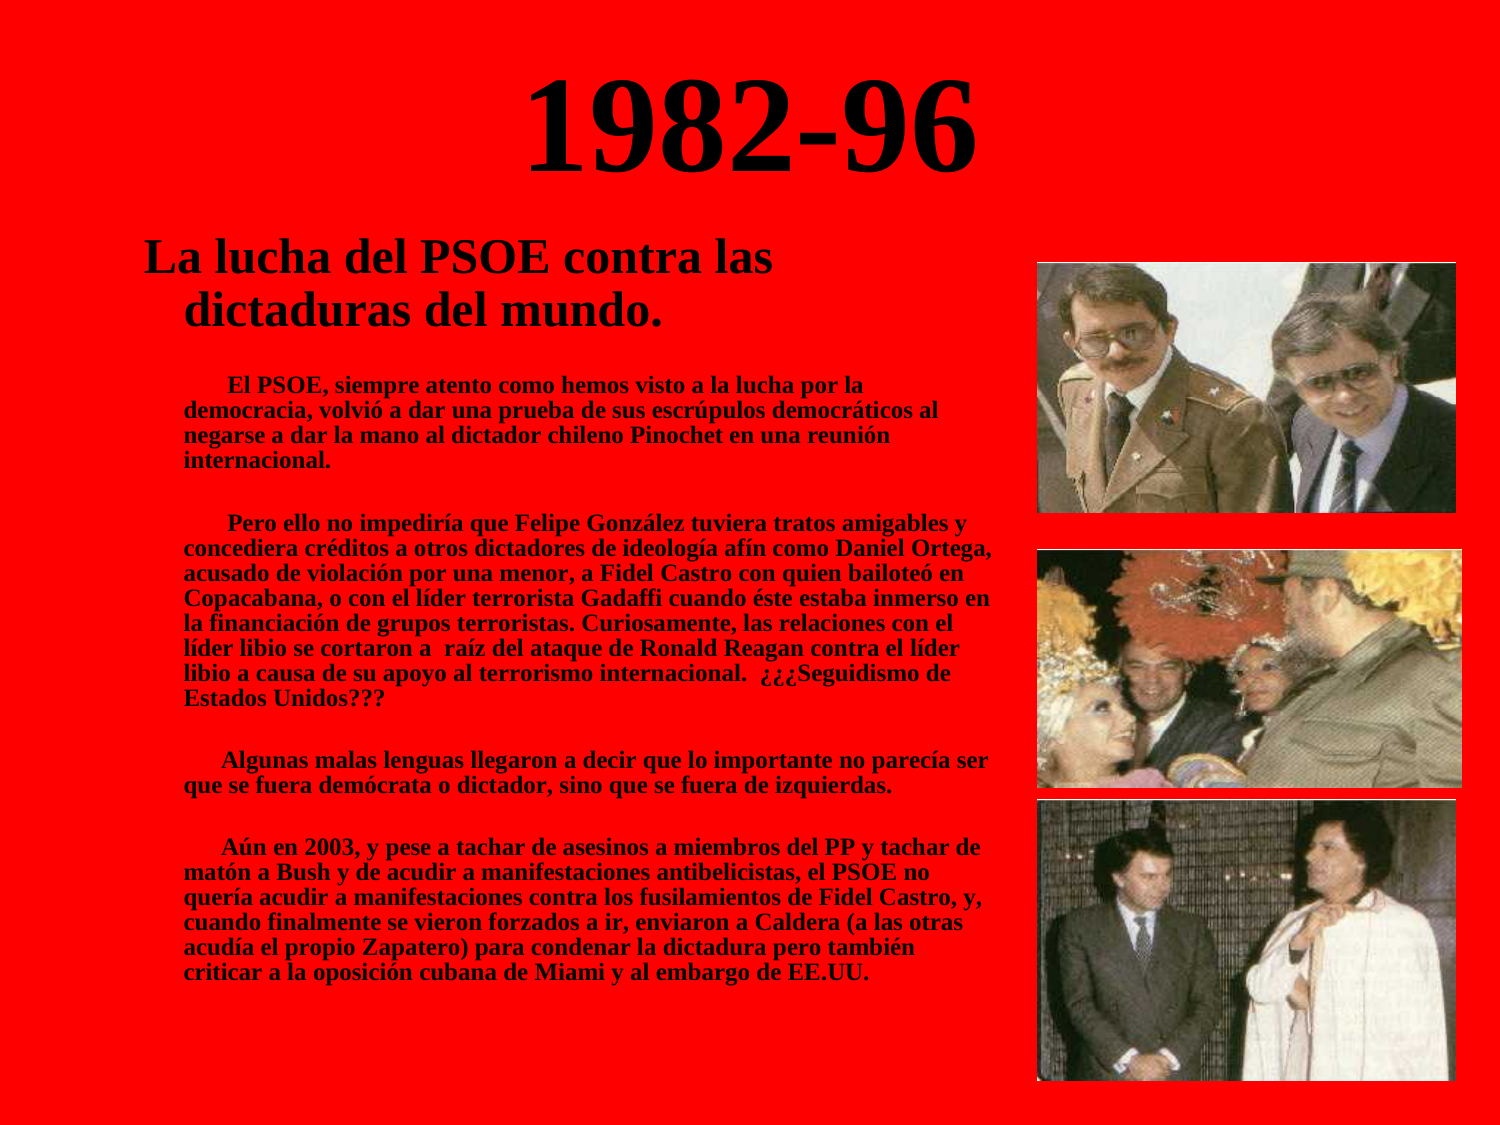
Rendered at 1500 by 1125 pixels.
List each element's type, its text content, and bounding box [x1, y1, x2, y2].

picture [1037, 262, 1456, 513]
picture [1037, 549, 1462, 788]
title 1982-96 [112, 34, 1388, 216]
picture [1037, 799, 1456, 1082]
list La lucha del PSOE contra las dictaduras del mundo. El PSOE, siempre atento como hemos visto a la lucha por la democracia, volvió a dar una prueba de sus escrúpulos democráticos al negarse a dar la mano al dictador chileno Pinochet en una reunión internacional. Pero ello no impediría que Felipe González tuviera tratos amigables y concediera créditos a otros dictadores de ideología afín como Daniel Ortega, acusado de violación por una menor, a Fidel Castro con quien bailoteó en Copacabana, o con el líder terrorista Gadaffi cuando éste estaba inmerso en la financiación de grupos terroristas. Curiosamente, las relaciones con el líder libio se cortaron a raíz del ataque de Ronald Reagan contra el líder libio a causa de su apoyo al terrorismo internacional. ¿¿¿Seguidismo de Estados Unidos??? Algunas malas lenguas llegaron a decir que lo importante no parecía ser que se fuera demócrata o dictador, sino que se fuera de izquierdas. Aún en 2003, y pese a tachar de asesinos a miembros del PP y tachar de matón a Bush y de acudir a manifestaciones antibelicistas, el PSOE no quería acudir a manifestaciones contra los fusilamientos de Fidel Castro, y, cuando finalmente se vieron forzados a ir, enviaron a Caldera (a las otras acudía el propio Zapatero) para condenar la dictadura pero también criticar a la oposición cubana de Miami y al embargo de EE.UU. [112, 212, 1013, 1063]
